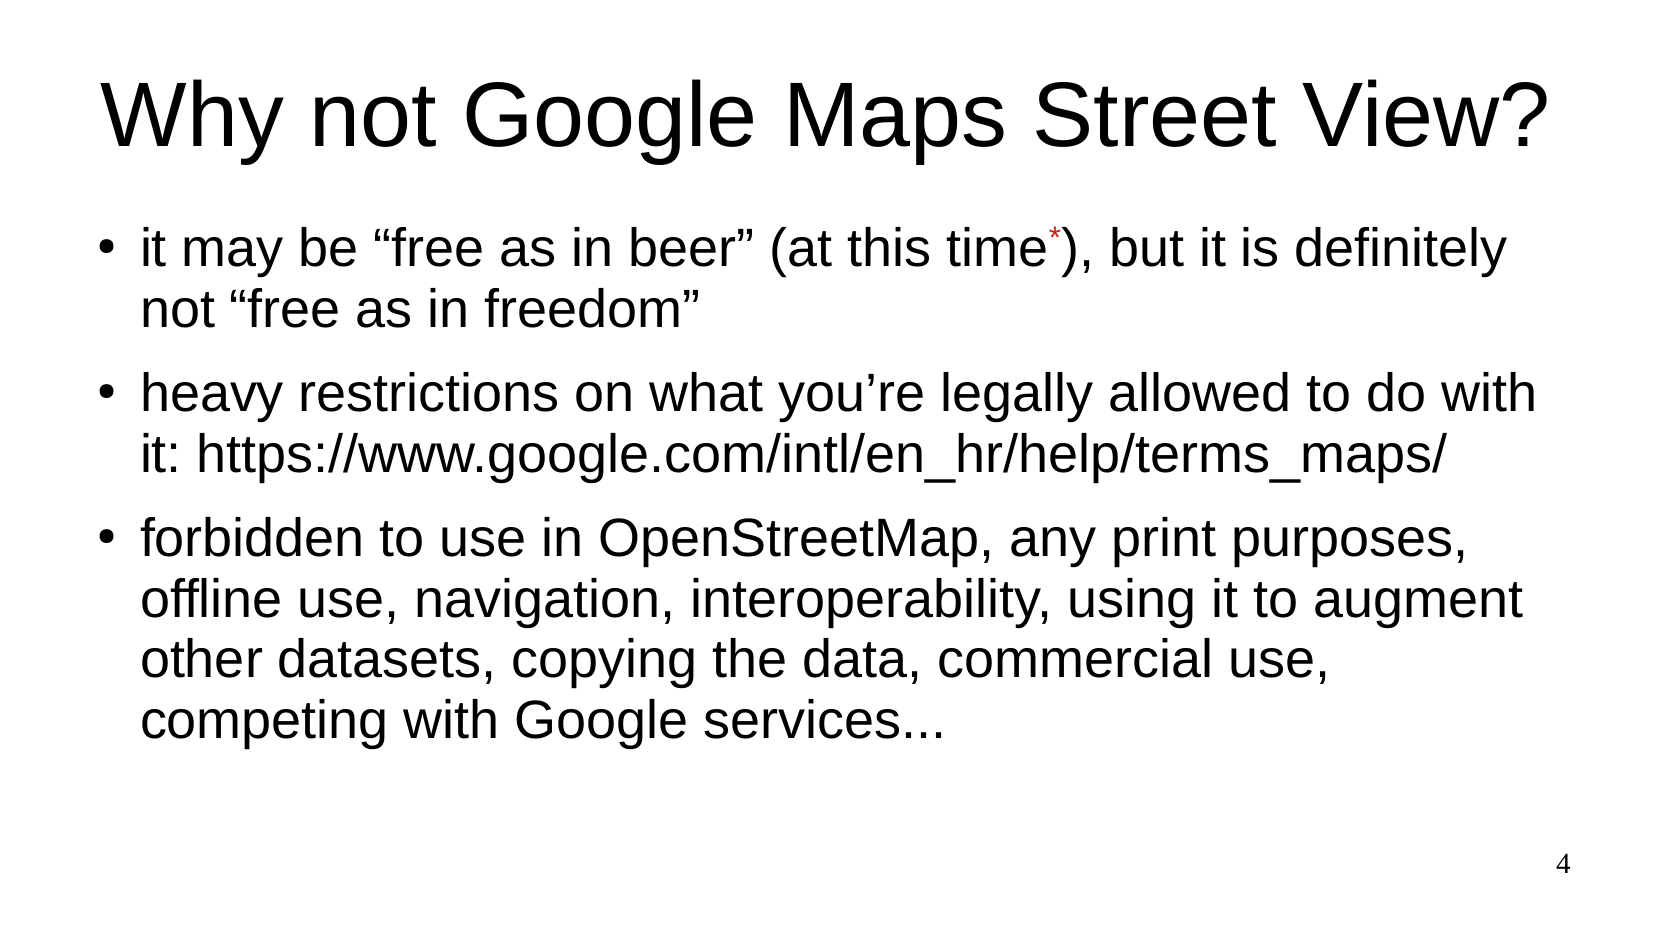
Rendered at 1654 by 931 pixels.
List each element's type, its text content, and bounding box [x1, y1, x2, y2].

list it may be “free as in beer” (at this time*), but it is definitely not “free as in freedom” heavy restrictions on what you’re legally allowed to do with it: https://www.google.com/intl/en_hr/help/terms_maps/ forbidden to use in OpenStreetMap, any print purposes, offline use, navigation, interoperability, using it to augment other datasets, copying the data, commercial use, competing with Google services... [82, 217, 1571, 758]
title Why not Google Maps Street View? [82, 37, 1571, 193]
